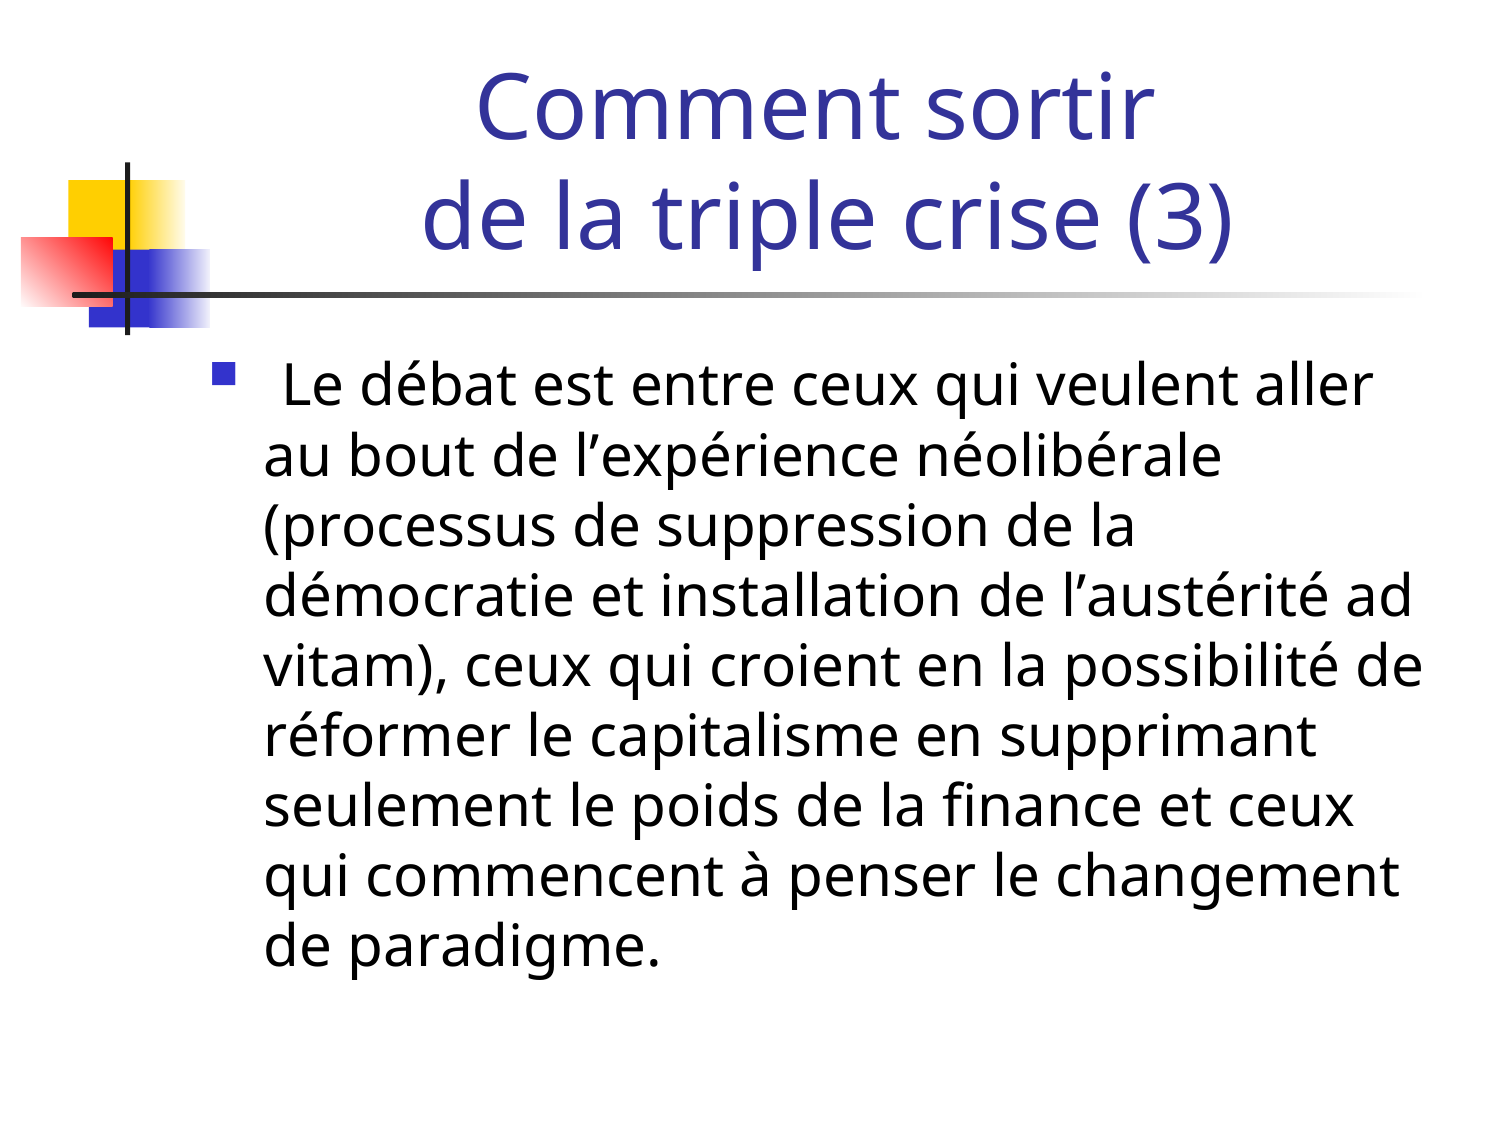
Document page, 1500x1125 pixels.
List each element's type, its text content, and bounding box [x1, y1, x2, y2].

text_box Le débat est entre ceux qui veulent aller au bout de l’expérience néolibérale (processus de suppression de la démocratie et installation de l’austérité ad vitam), ceux qui croient en la possibilité de réformer le capitalisme en supprimant seulement le poids de la finance et ceux qui commencent à penser le changement de paradigme. [193, 331, 1470, 1007]
text_box Comment sortir de la triple crise (3) [188, 35, 1468, 276]
